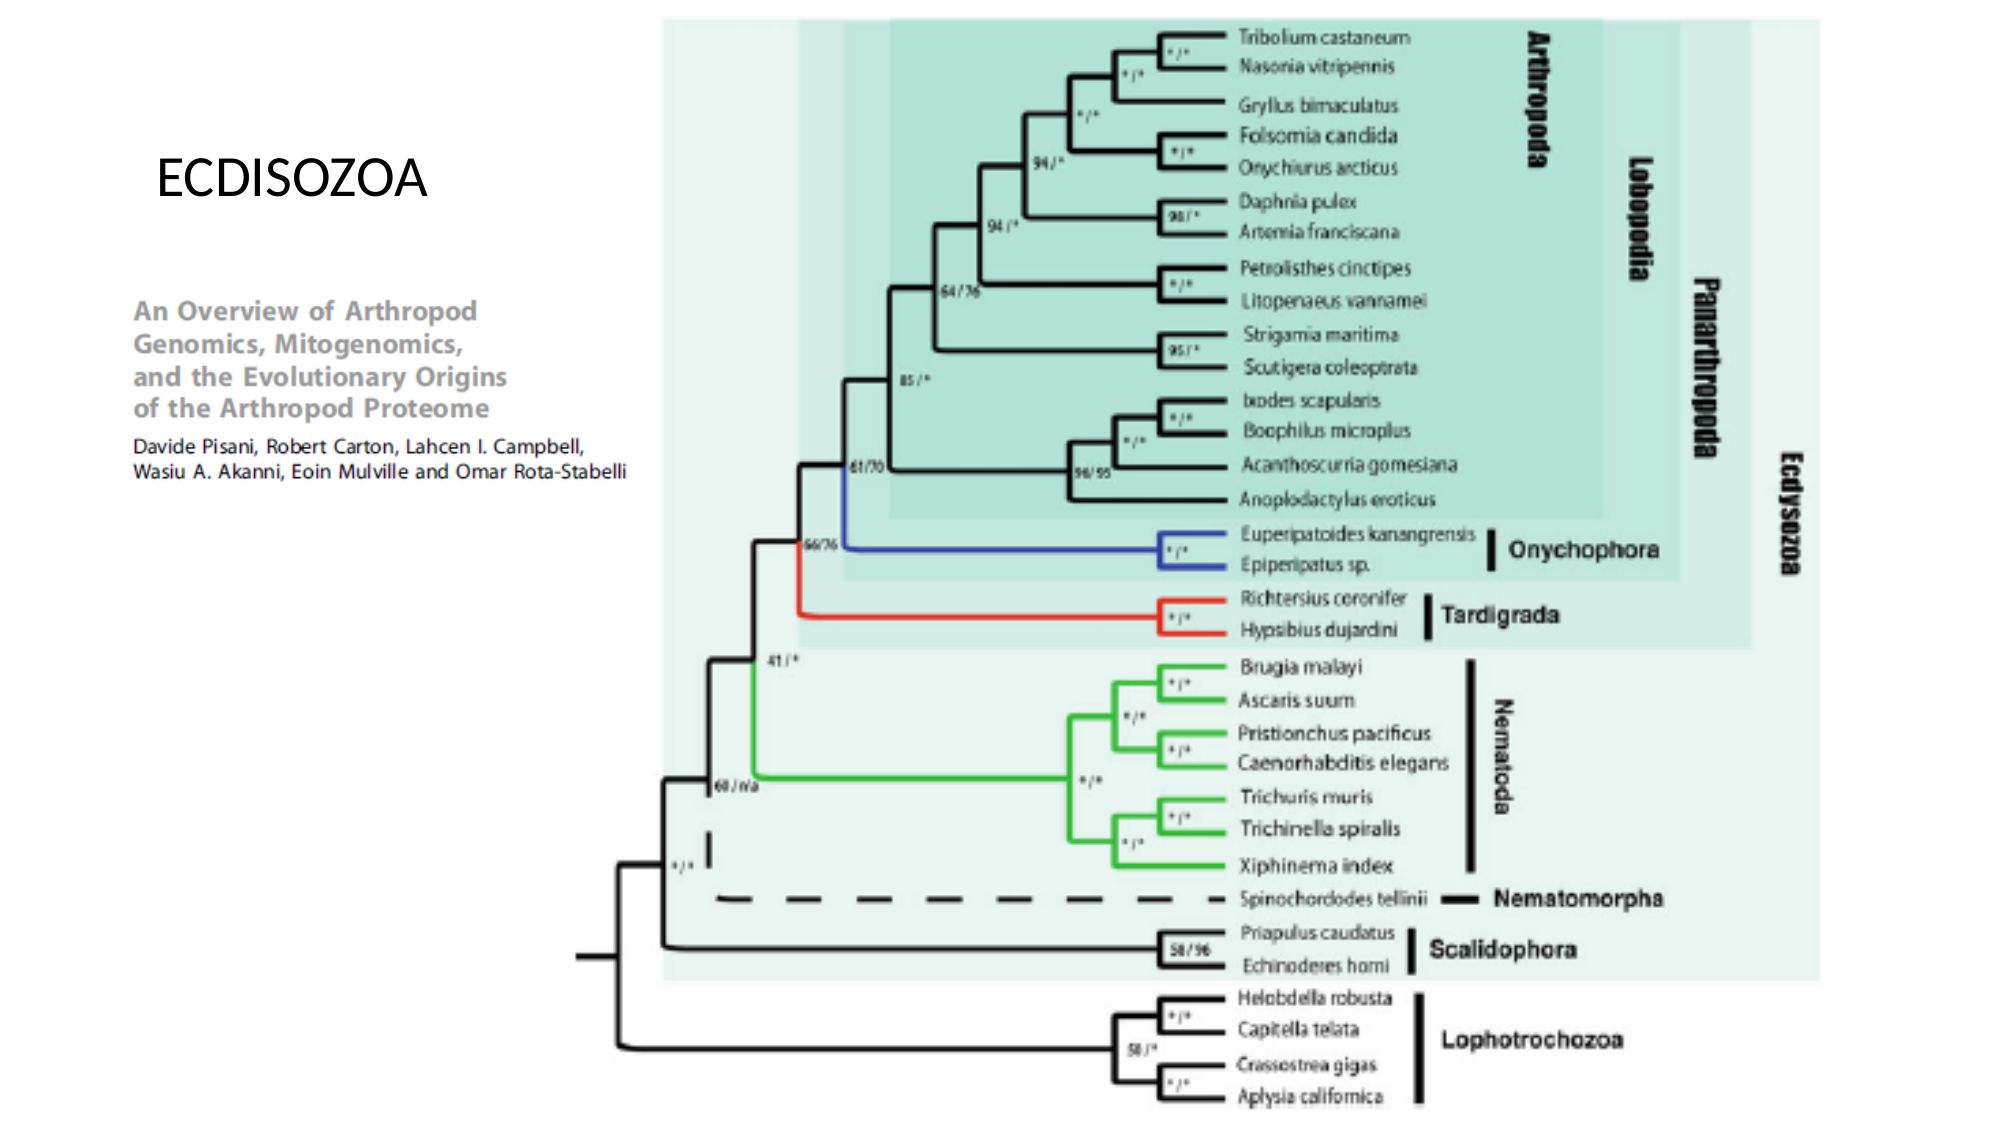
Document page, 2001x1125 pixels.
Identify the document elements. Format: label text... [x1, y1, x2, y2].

text_box ECDISOZOA [141, 130, 457, 217]
picture [110, 0, 1859, 1125]
